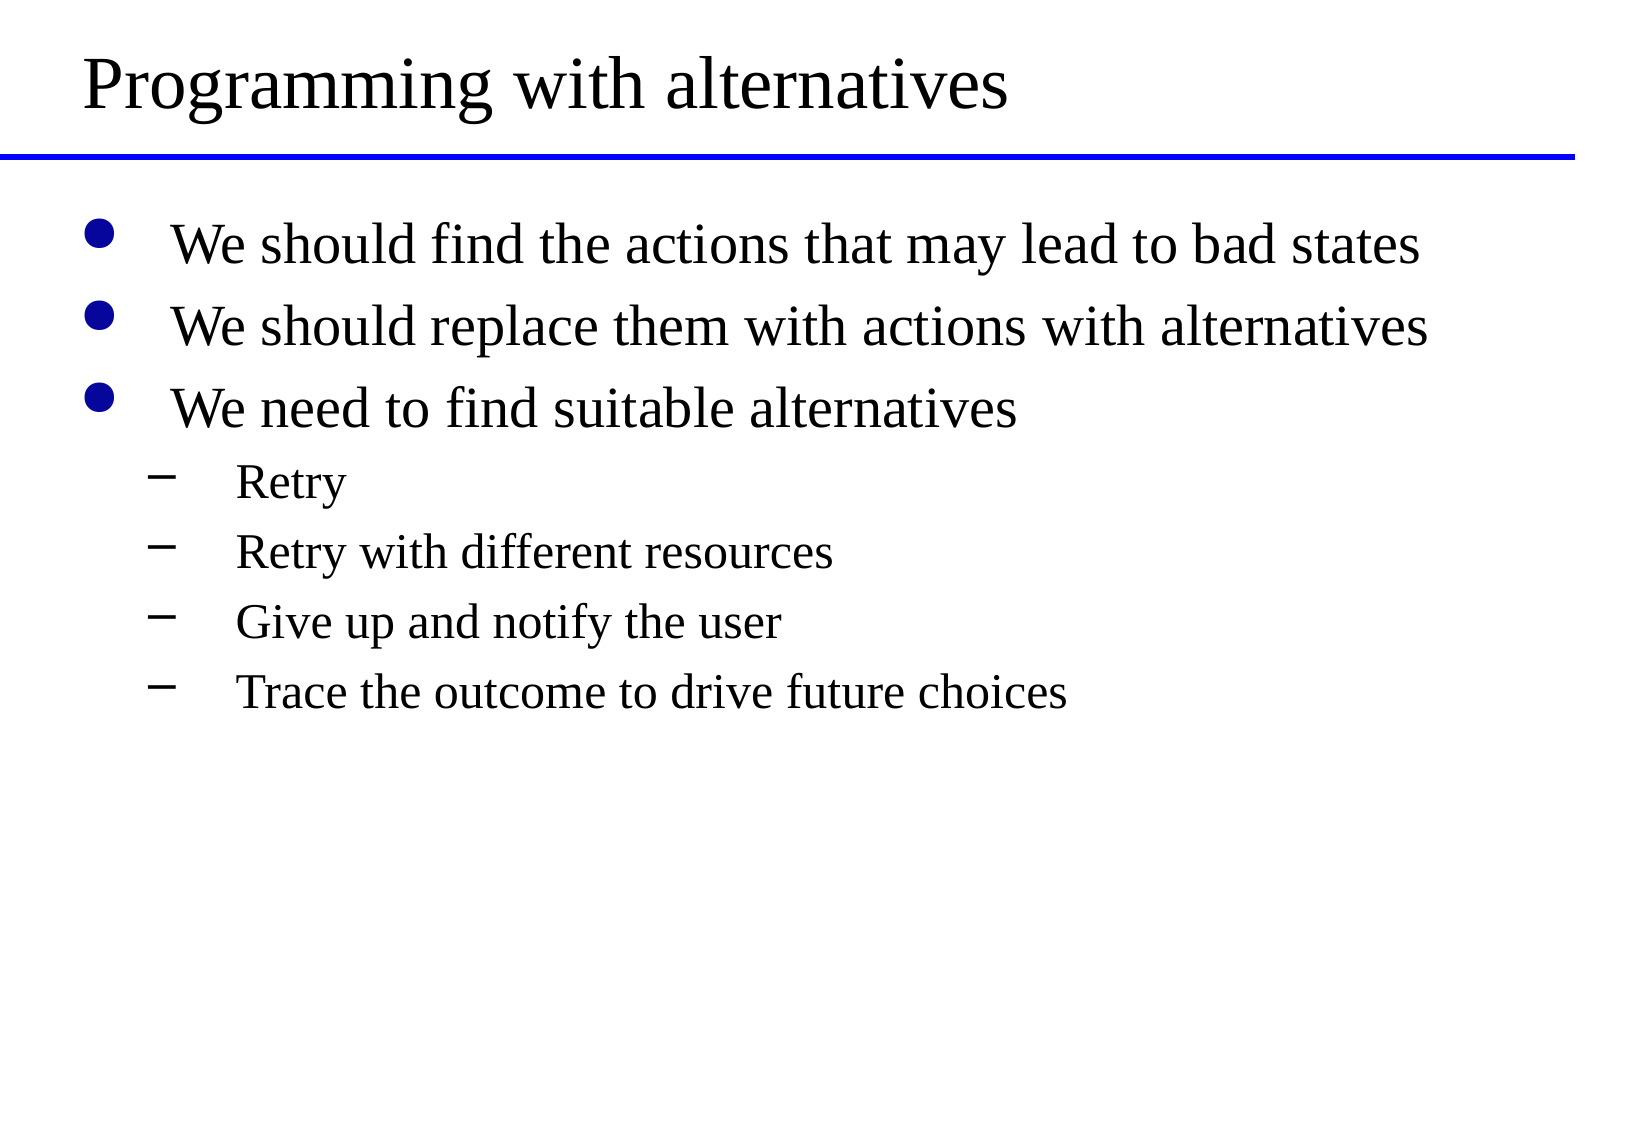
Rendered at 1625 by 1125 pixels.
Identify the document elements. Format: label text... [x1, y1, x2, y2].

list We should find the actions that may lead to bad states We should replace them with actions with alternatives We need to find suitable alternatives Retry Retry with different resources Give up and notify the user Trace the outcome to drive future choices [67, 198, 1478, 1061]
title Programming with alternatives [67, 27, 1544, 131]
